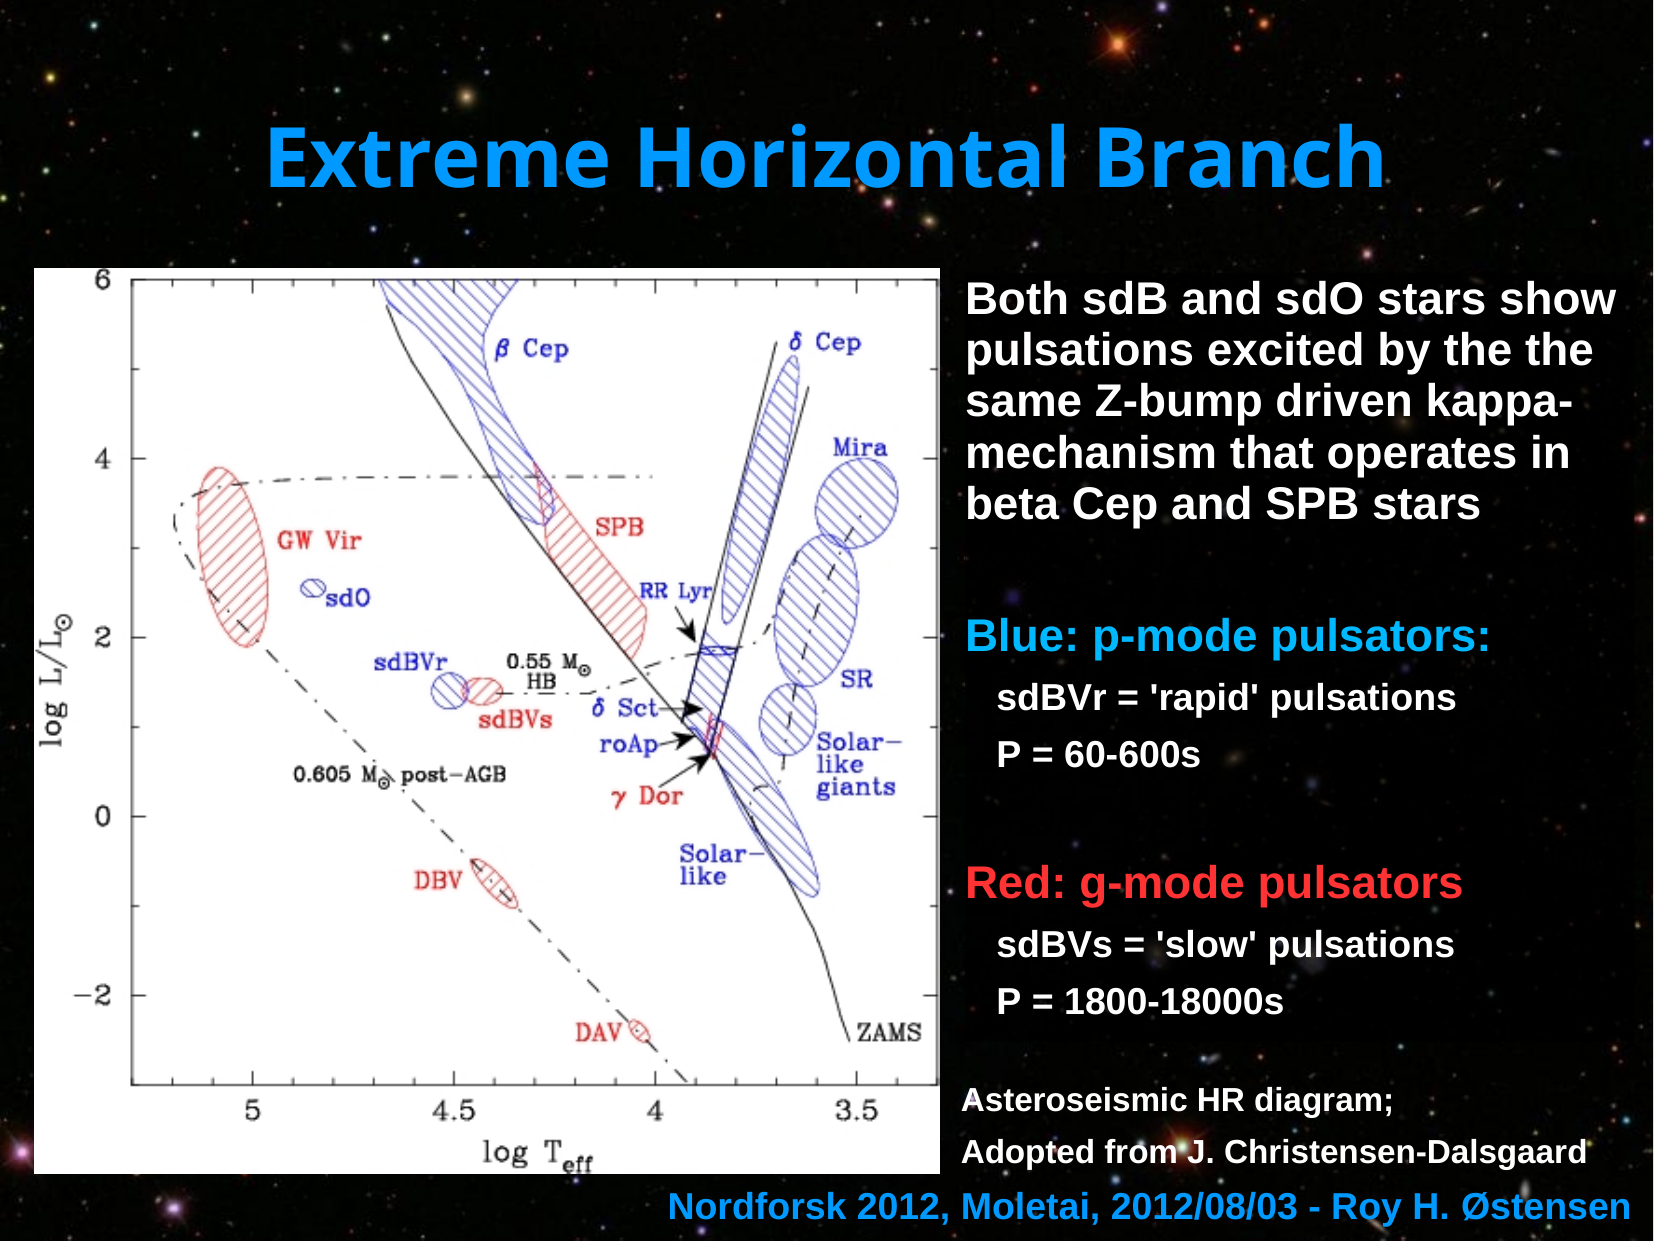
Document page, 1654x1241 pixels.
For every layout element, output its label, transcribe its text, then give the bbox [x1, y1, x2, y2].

title Extreme Horizontal Branch [0, 43, 1653, 268]
picture [0, 0, 1654, 1241]
text_box Asteroseismic HR diagram; Adopted from J. Christensen-Dalsgaard [946, 1074, 1633, 1181]
list Both sdB and sdO stars show pulsations excited by the the same Z-bump driven kappa-mechanism that operates in beta Cep and SPB stars Blue: p-mode pulsators: sdBVr = 'rapid' pulsations P = 60-600s Red: g-mode pulsators sdBVs = 'slow' pulsations P = 1800-18000s [965, 272, 1635, 1042]
